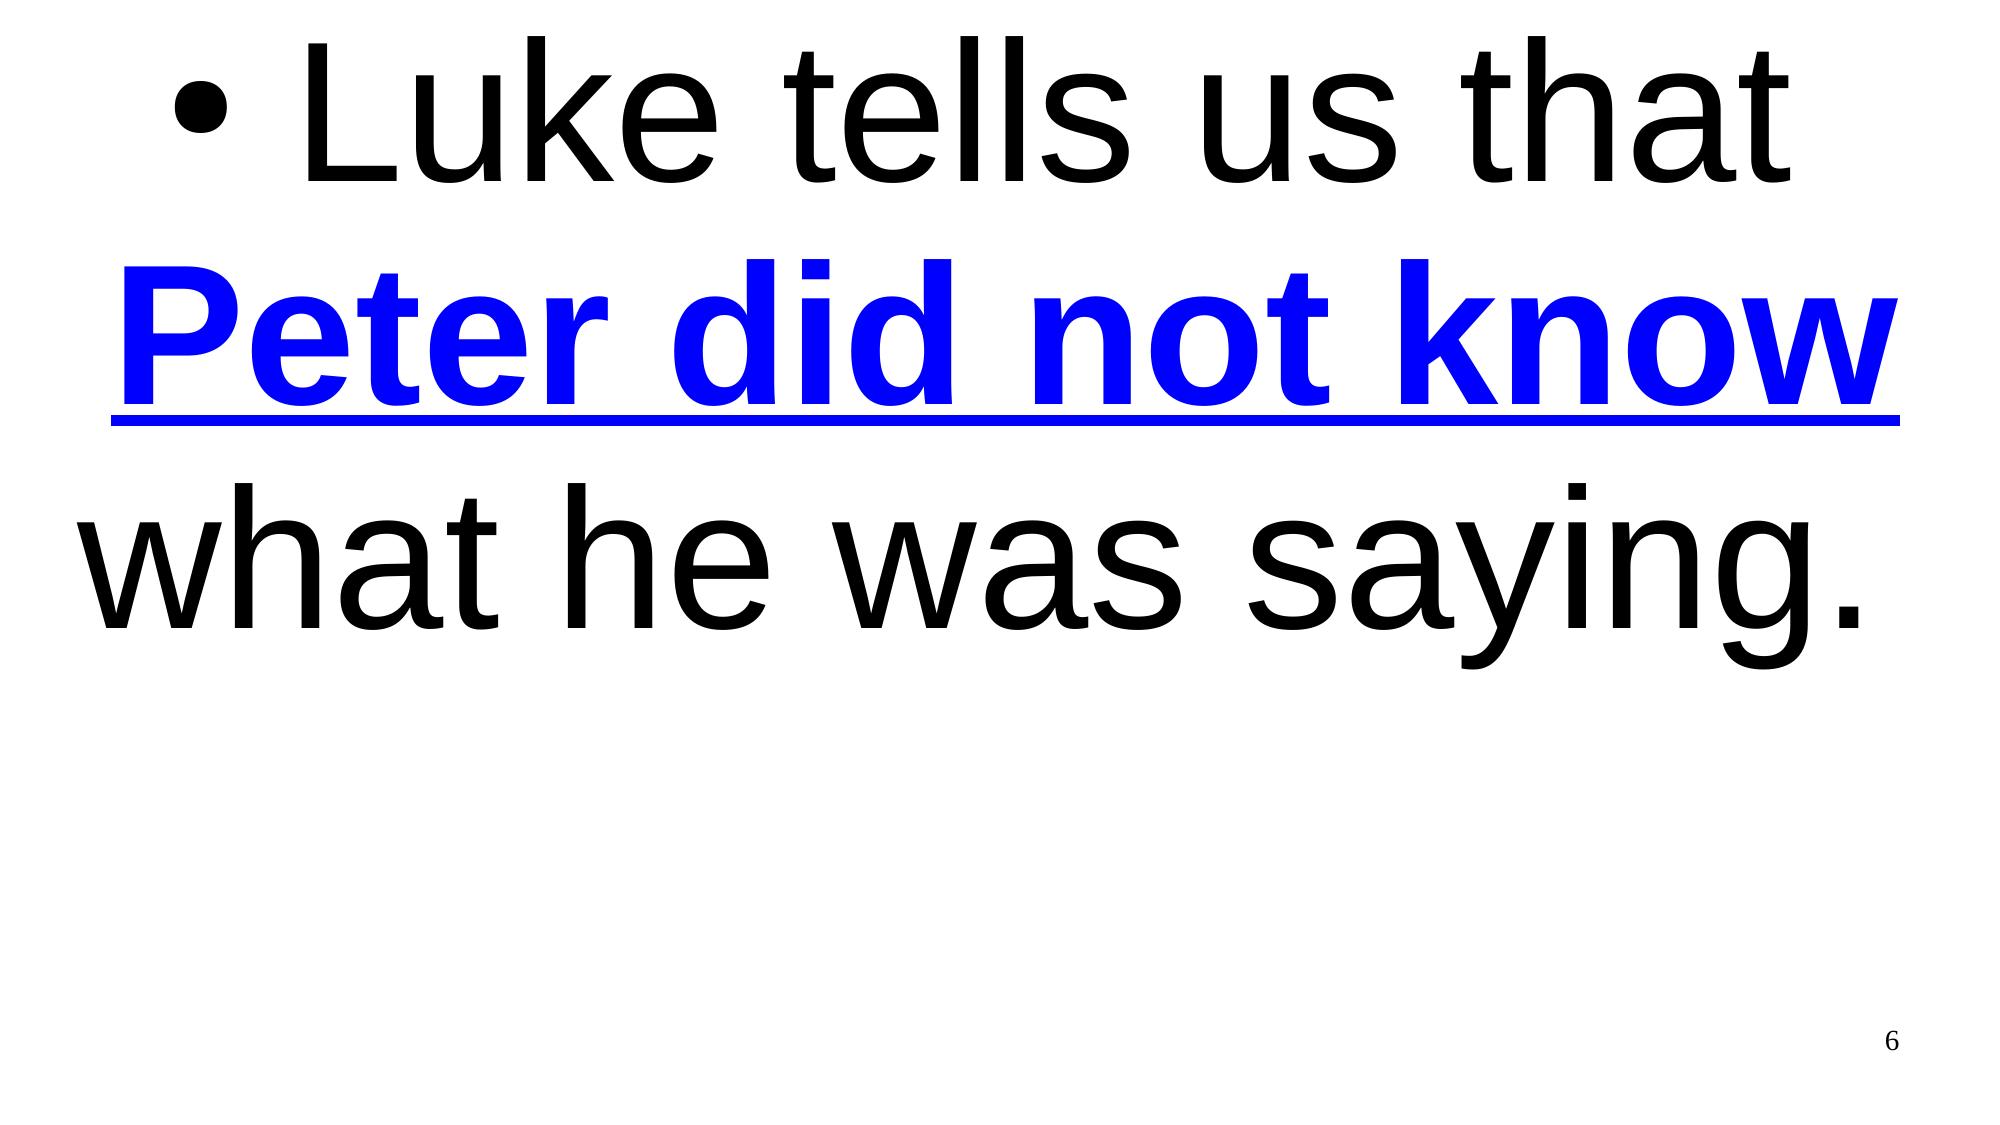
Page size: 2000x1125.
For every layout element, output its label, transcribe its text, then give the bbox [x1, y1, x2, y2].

list Luke tells us that Peter did not know what he was saying. [0, 0, 1996, 1123]
